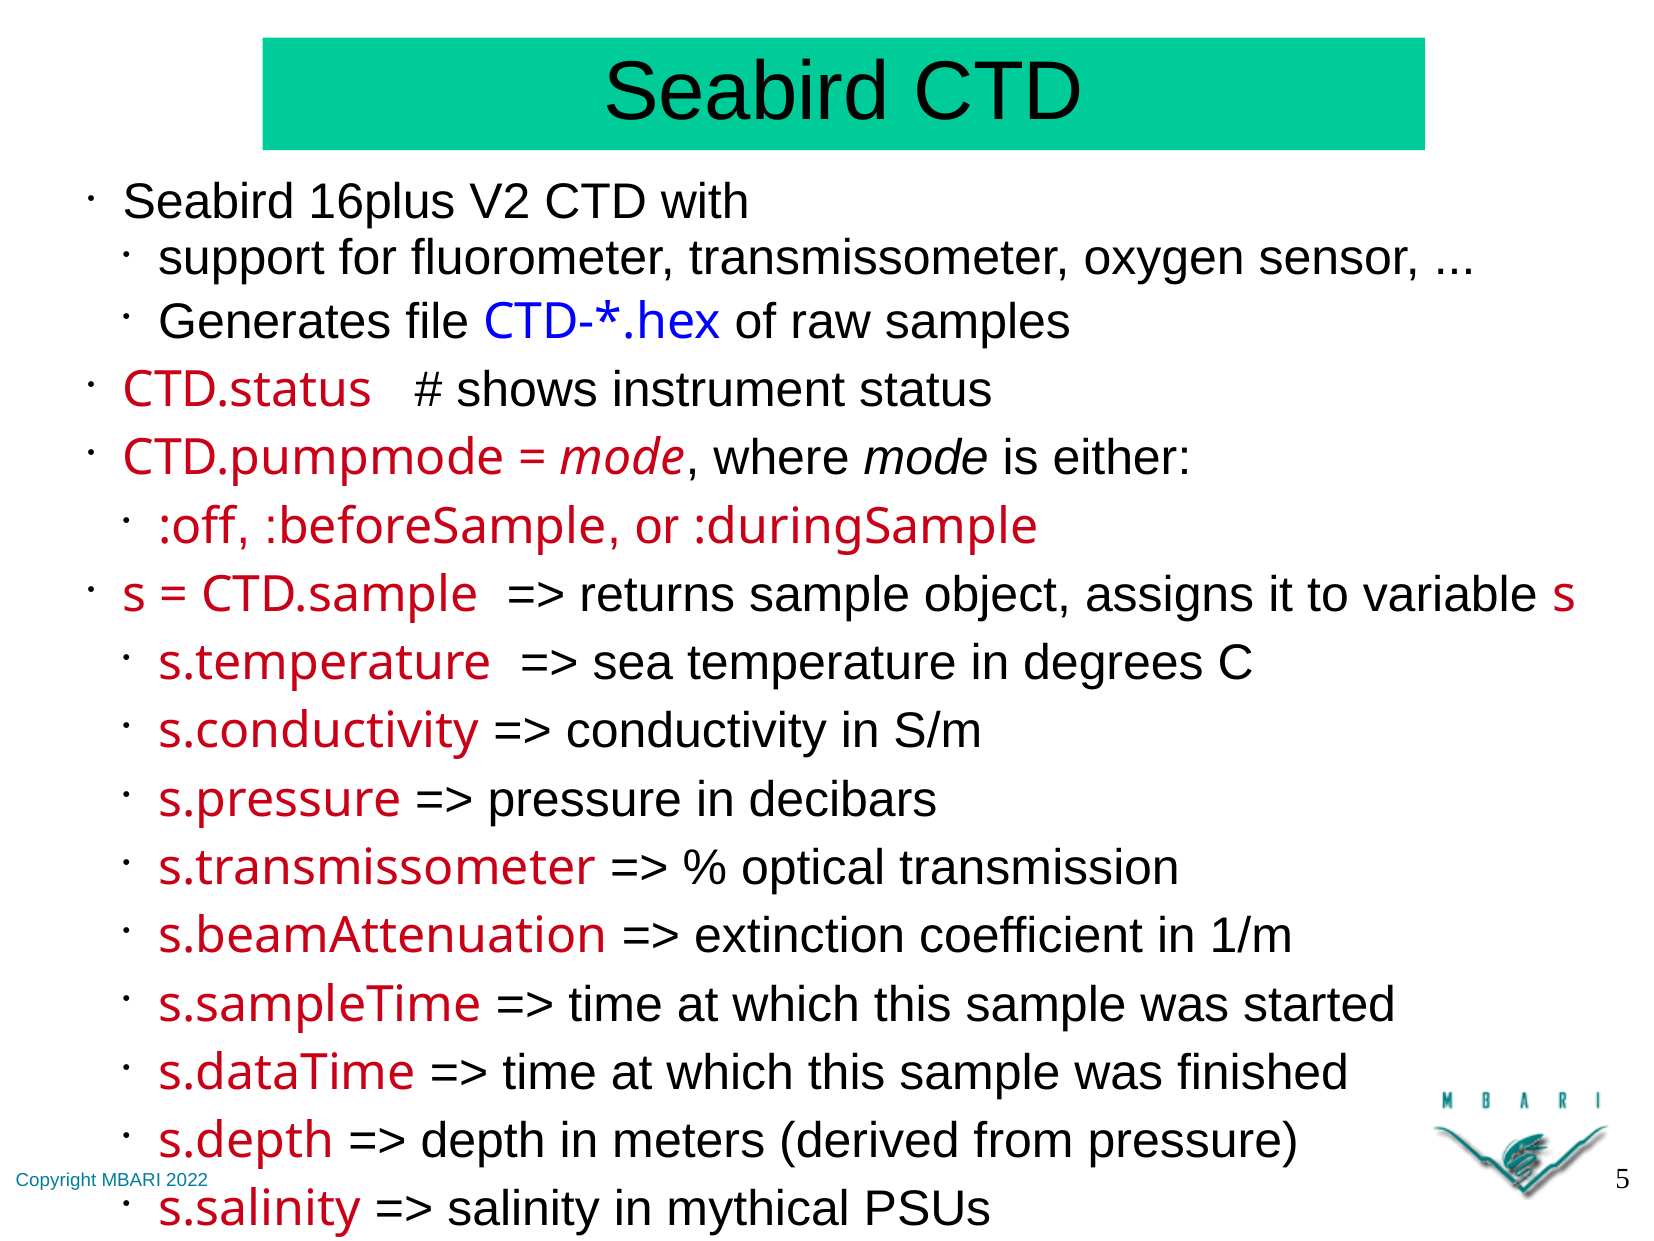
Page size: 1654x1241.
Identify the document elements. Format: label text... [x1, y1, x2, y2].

text_box Seabird CTD [262, 37, 1426, 151]
picture [1426, 1166, 1613, 1200]
text_box Seabird 16plus V2 CTD with support for fluorometer, transmissometer, oxygen sensor, ... Generates file CTD-*.hex of raw samples CTD.status # shows instrument status CTD.pumpmode = mode, where mode is either: :off, :beforeSample, or :duringSample s = CTD.sample => returns sample object, assigns it to variable s s.temperature => sea temperature in degrees C s.conductivity => conductivity in S/m s.pressure => pressure in decibars s.transmissometer => % optical transmission s.beamAttenuation => extinction coefficient in 1/m s.sampleTime => time at which this sample was started s.dataTime => time at which this sample was finished s.depth => depth in meters (derived from pressure) s.salinity => salinity in mythical PSUs More documentation in lib/instrument/ctd.rb [37, 165, 1639, 1166]
